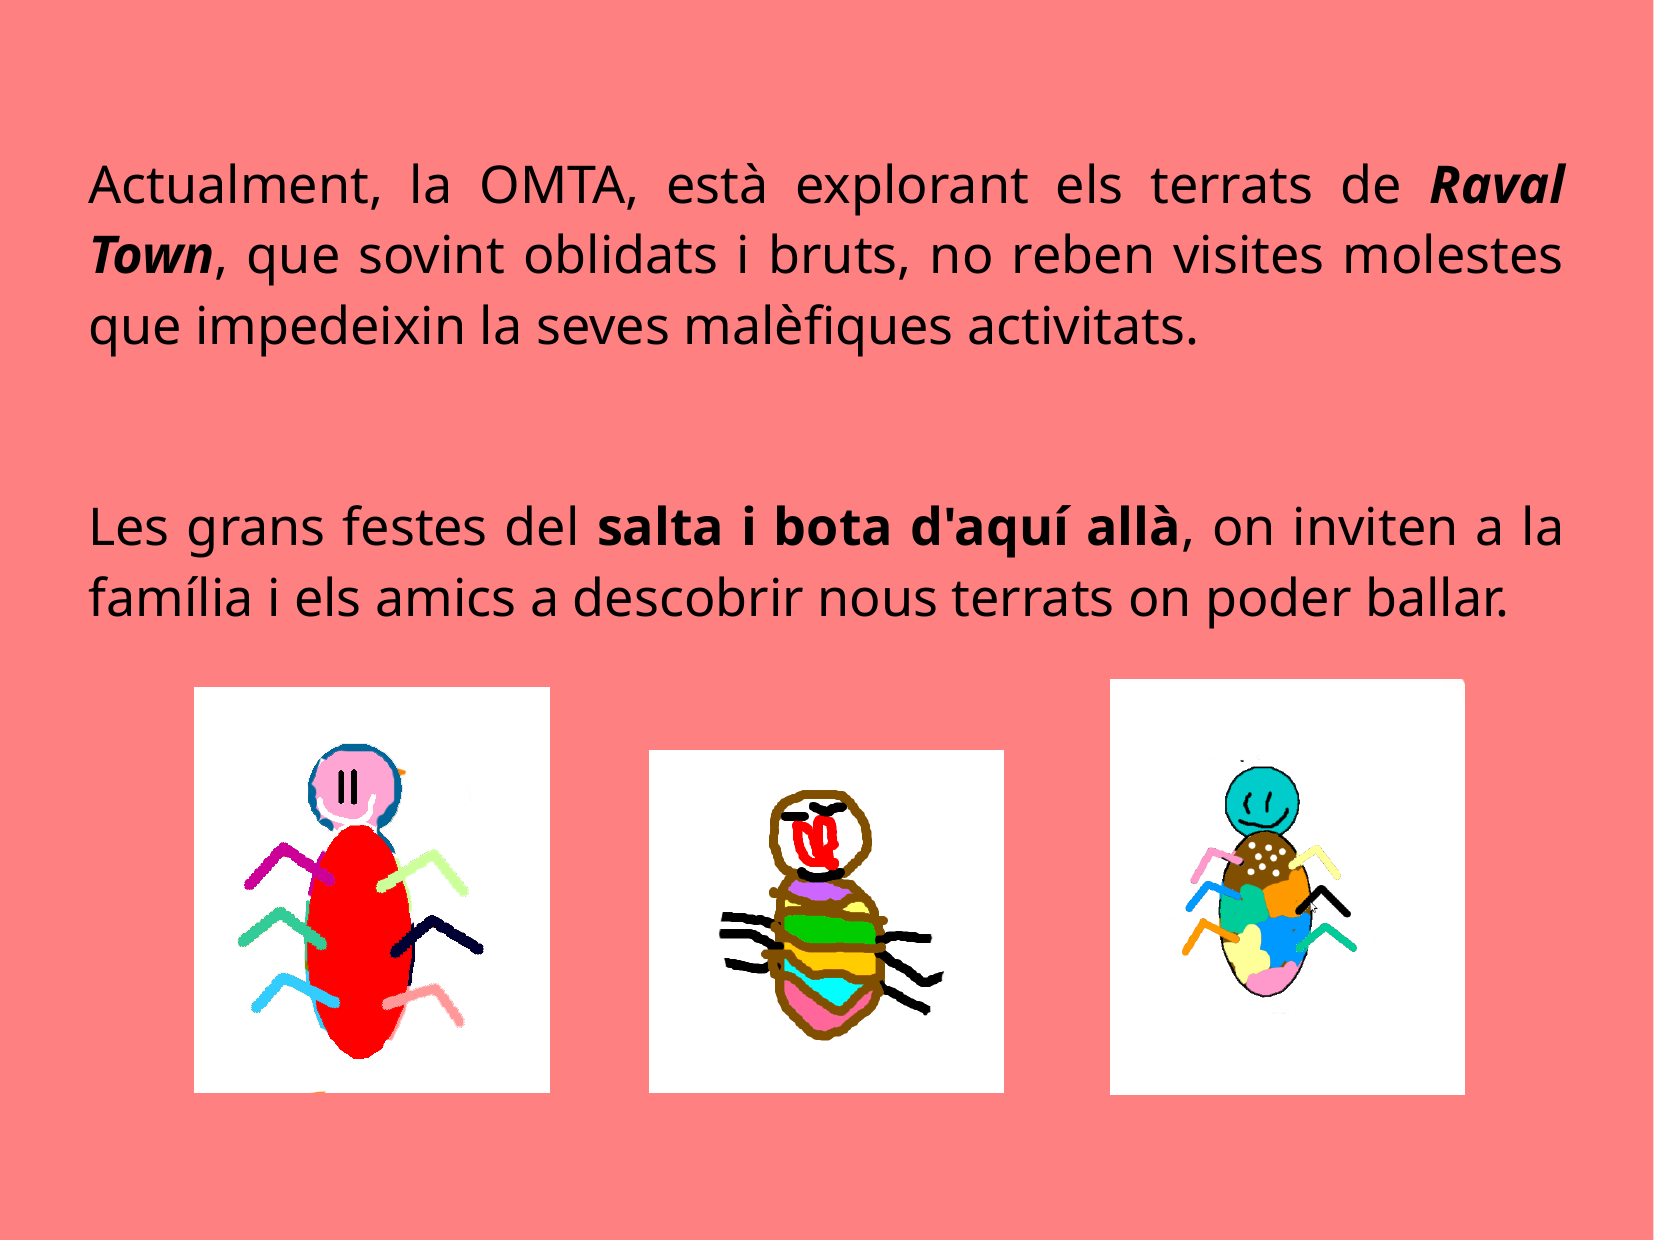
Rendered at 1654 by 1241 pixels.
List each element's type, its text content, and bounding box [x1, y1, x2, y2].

picture [649, 750, 1004, 1093]
picture [194, 687, 550, 1093]
picture [1110, 679, 1465, 1095]
list Actualment, la OMTA, està explorant els terrats de Raval Town, que sovint oblidats i bruts, no reben visites molestes que impedeixin la seves malèfiques activitats. Les grans festes del salta i bota d'aquí allà, on inviten a la família i els amics a descobrir nous terrats on poder ballar. [88, 147, 1565, 621]
